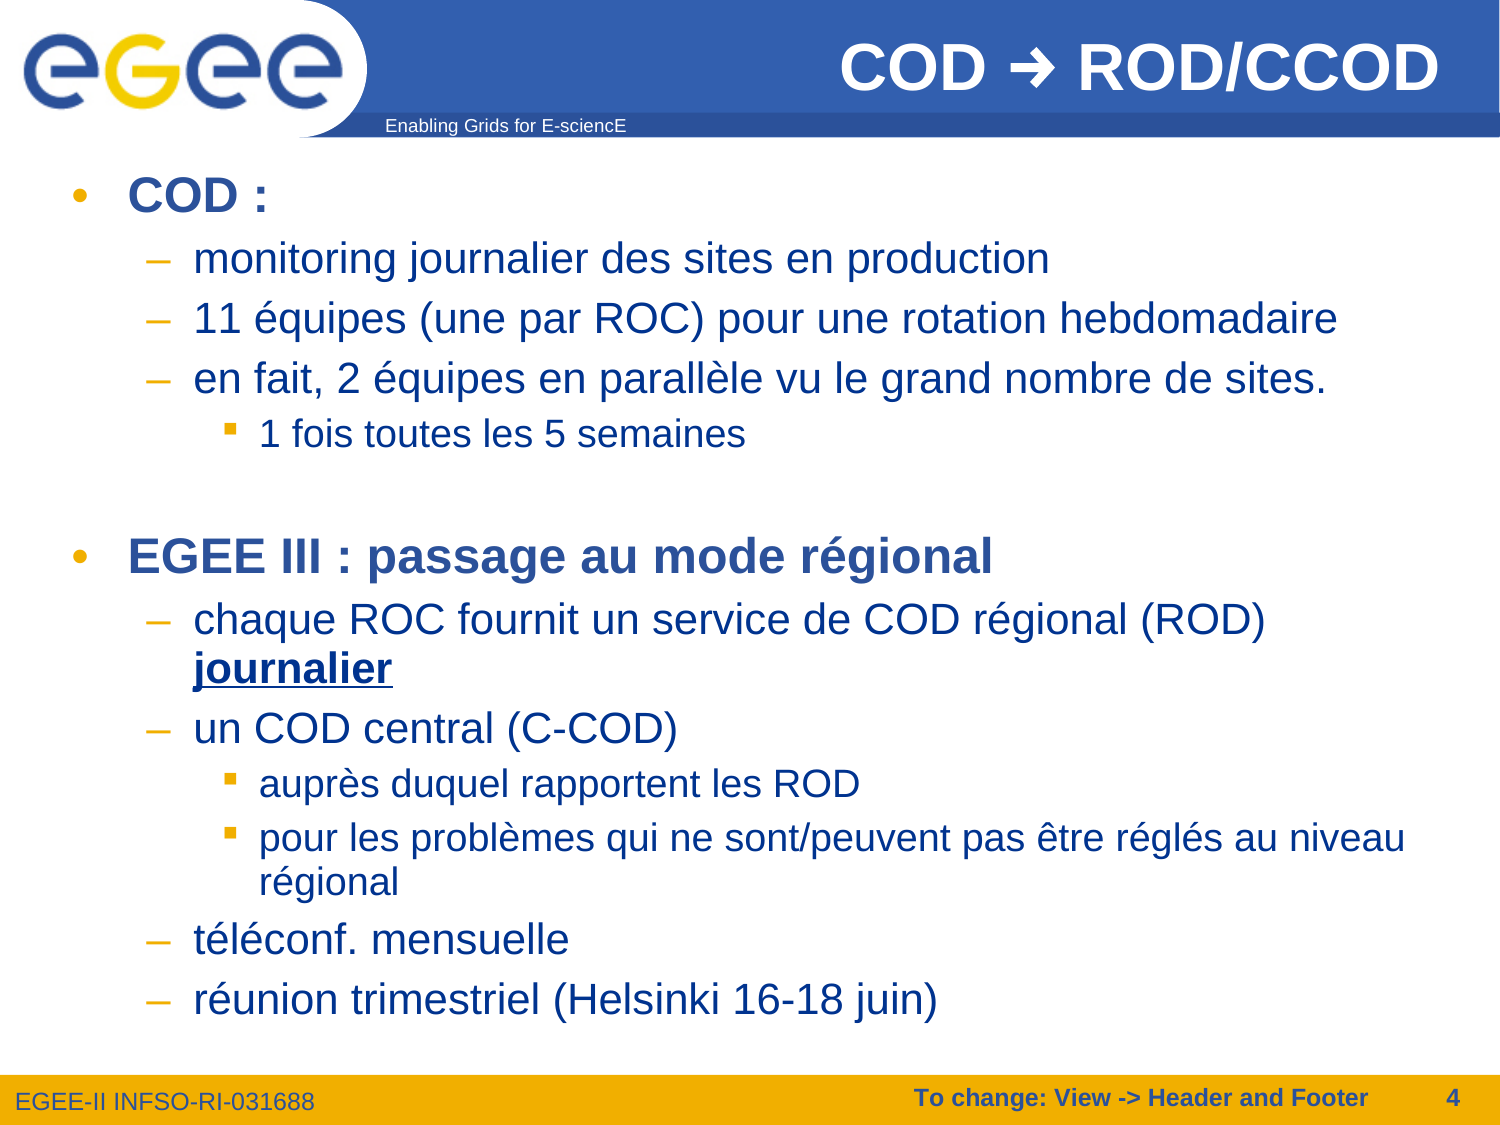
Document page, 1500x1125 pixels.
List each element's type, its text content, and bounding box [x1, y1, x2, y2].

title COD → ROD/CCOD [369, 0, 1475, 156]
list COD : monitoring journalier des sites en production 11 équipes (une par ROC) pour une rotation hebdomadaire en fait, 2 équipes en parallèle vu le grand nombre de sites. 1 fois toutes les 5 semaines EGEE III : passage au mode régional chaque ROC fournit un service de COD régional (ROD) journalier un COD central (C-COD) auprès duquel rapportent les ROD pour les problèmes qui ne sont/peuvent pas être réglés au niveau régional téléconf. mensuelle réunion trimestriel (Helsinki 16-18 juin) [56, 159, 1466, 1052]
picture [18, 30, 349, 112]
